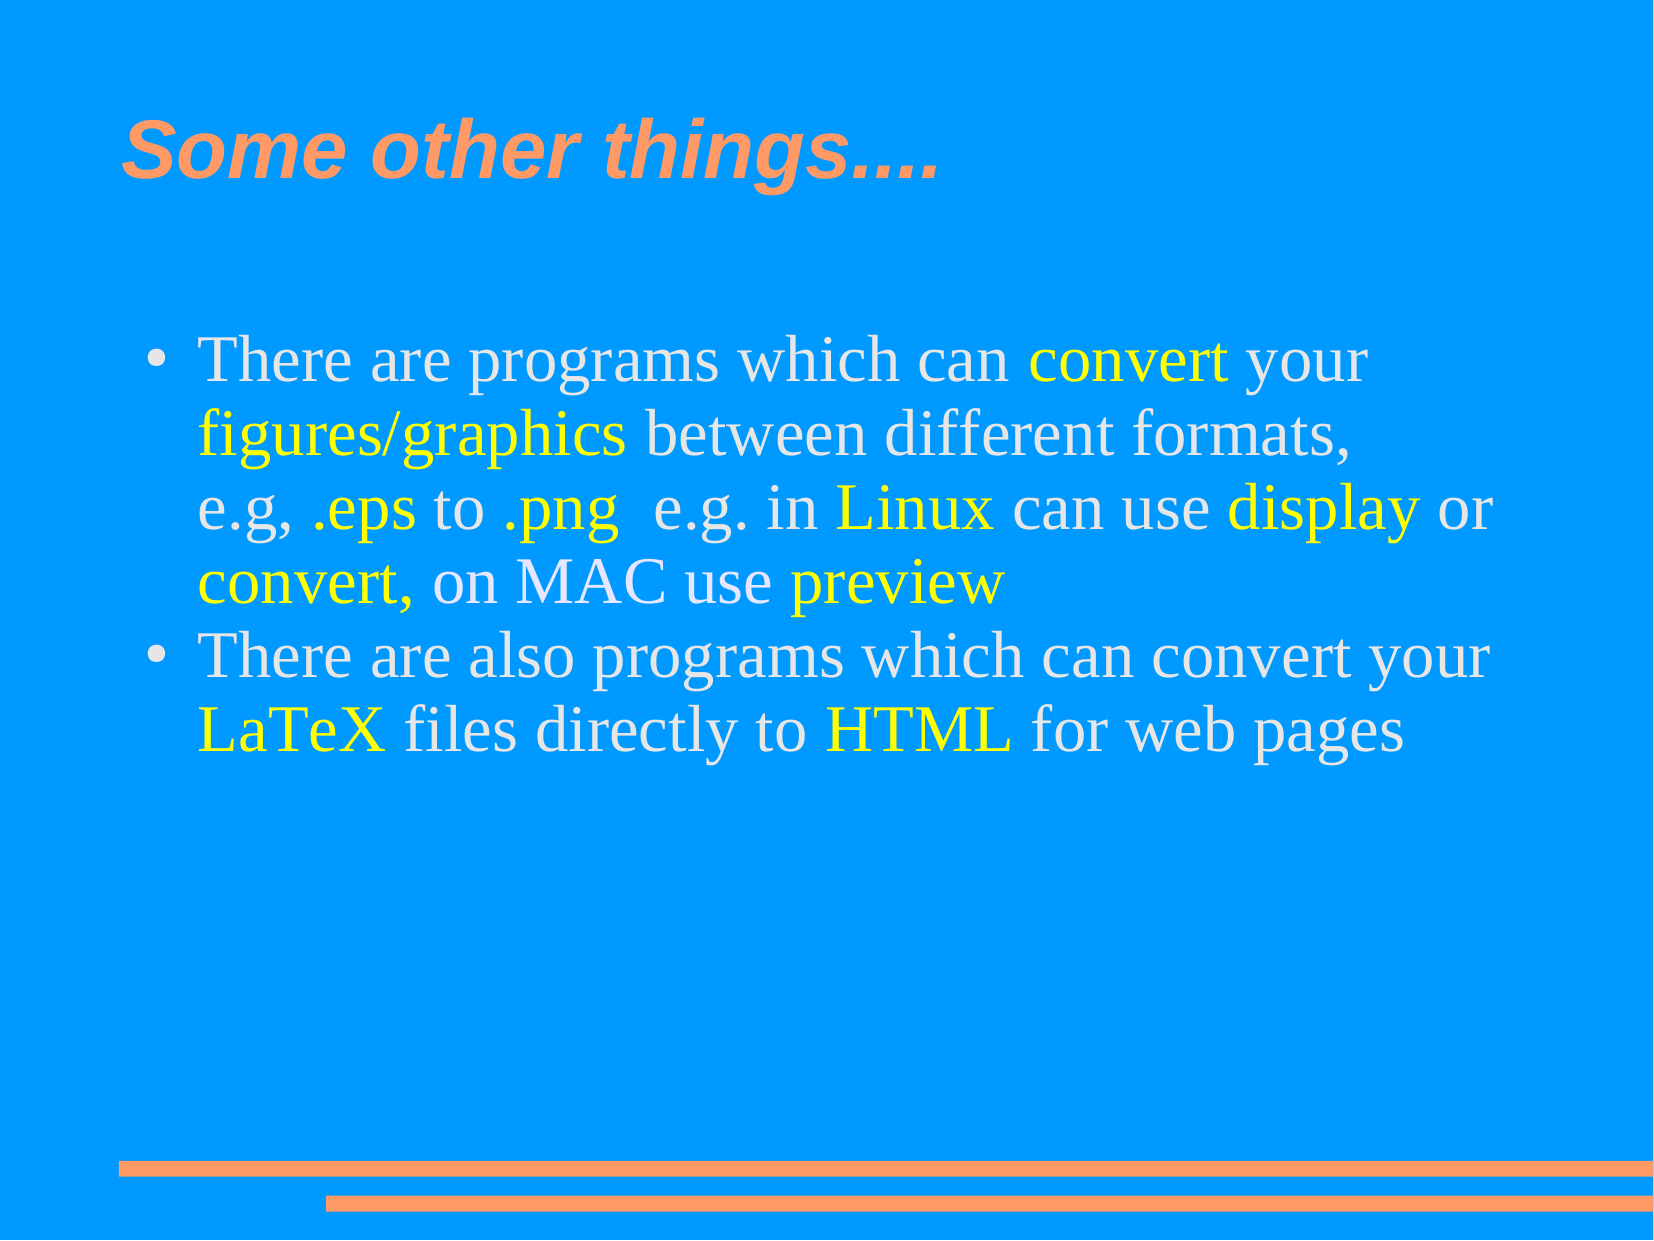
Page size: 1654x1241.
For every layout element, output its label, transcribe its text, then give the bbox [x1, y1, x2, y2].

title Some other things.... [121, 46, 1534, 254]
list There are programs which can convert your figures/graphics between different formats, e.g, .eps to .png e.g. in Linux can use display or convert, on MAC use preview There are also programs which can convert your LaTeX files directly to HTML for web pages [126, 322, 1566, 1132]
